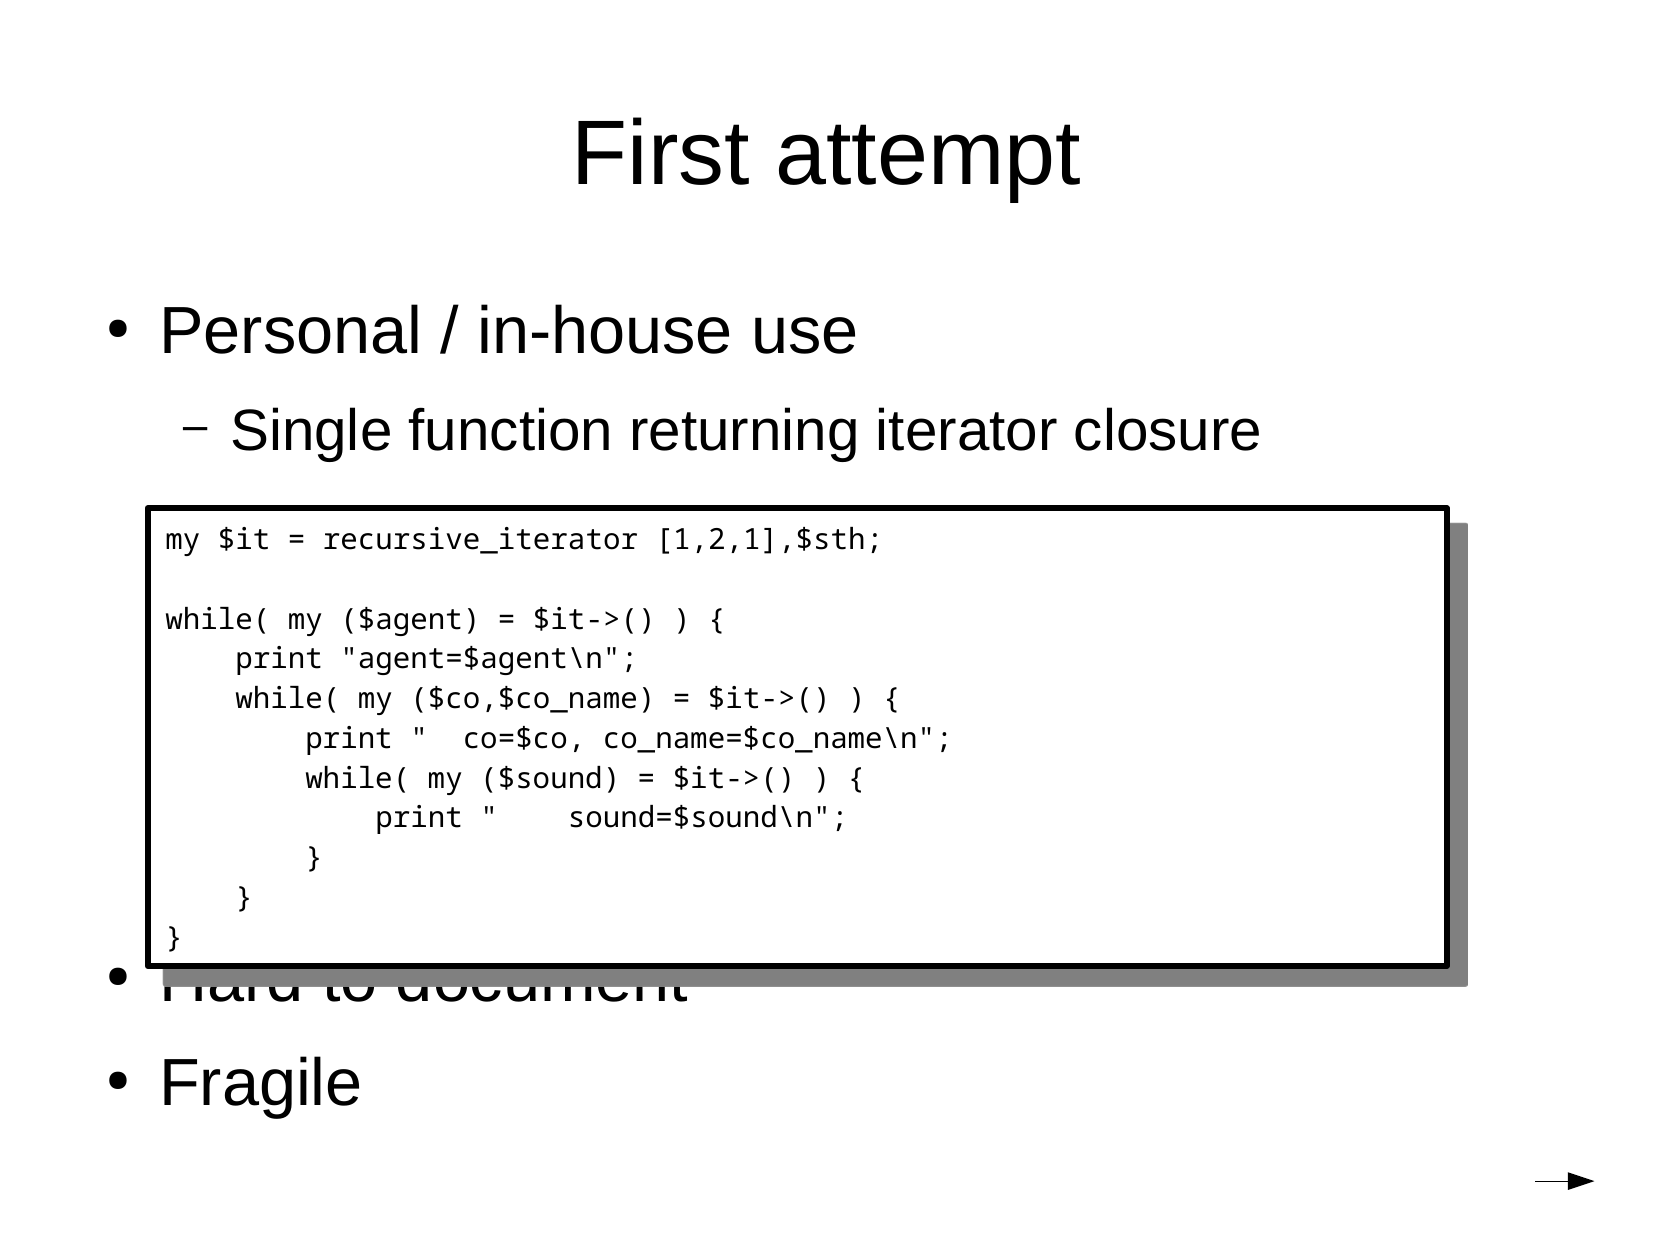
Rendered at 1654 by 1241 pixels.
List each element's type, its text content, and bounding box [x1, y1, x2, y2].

title First attempt [82, 56, 1571, 250]
text_box my $it = recursive_iterator [1,2,1],$sth; while( my ($agent) = $it->() ) { print "agent=$agent\n"; while( my ($co,$co_name) = $it->() ) { print " co=$co, co_name=$co_name\n"; while( my ($sound) = $it->() ) { print " sound=$sound\n"; } } } [147, 508, 1447, 851]
list Personal / in-house use Single function returning iterator closure Hard to document Fragile [88, 293, 1577, 1118]
